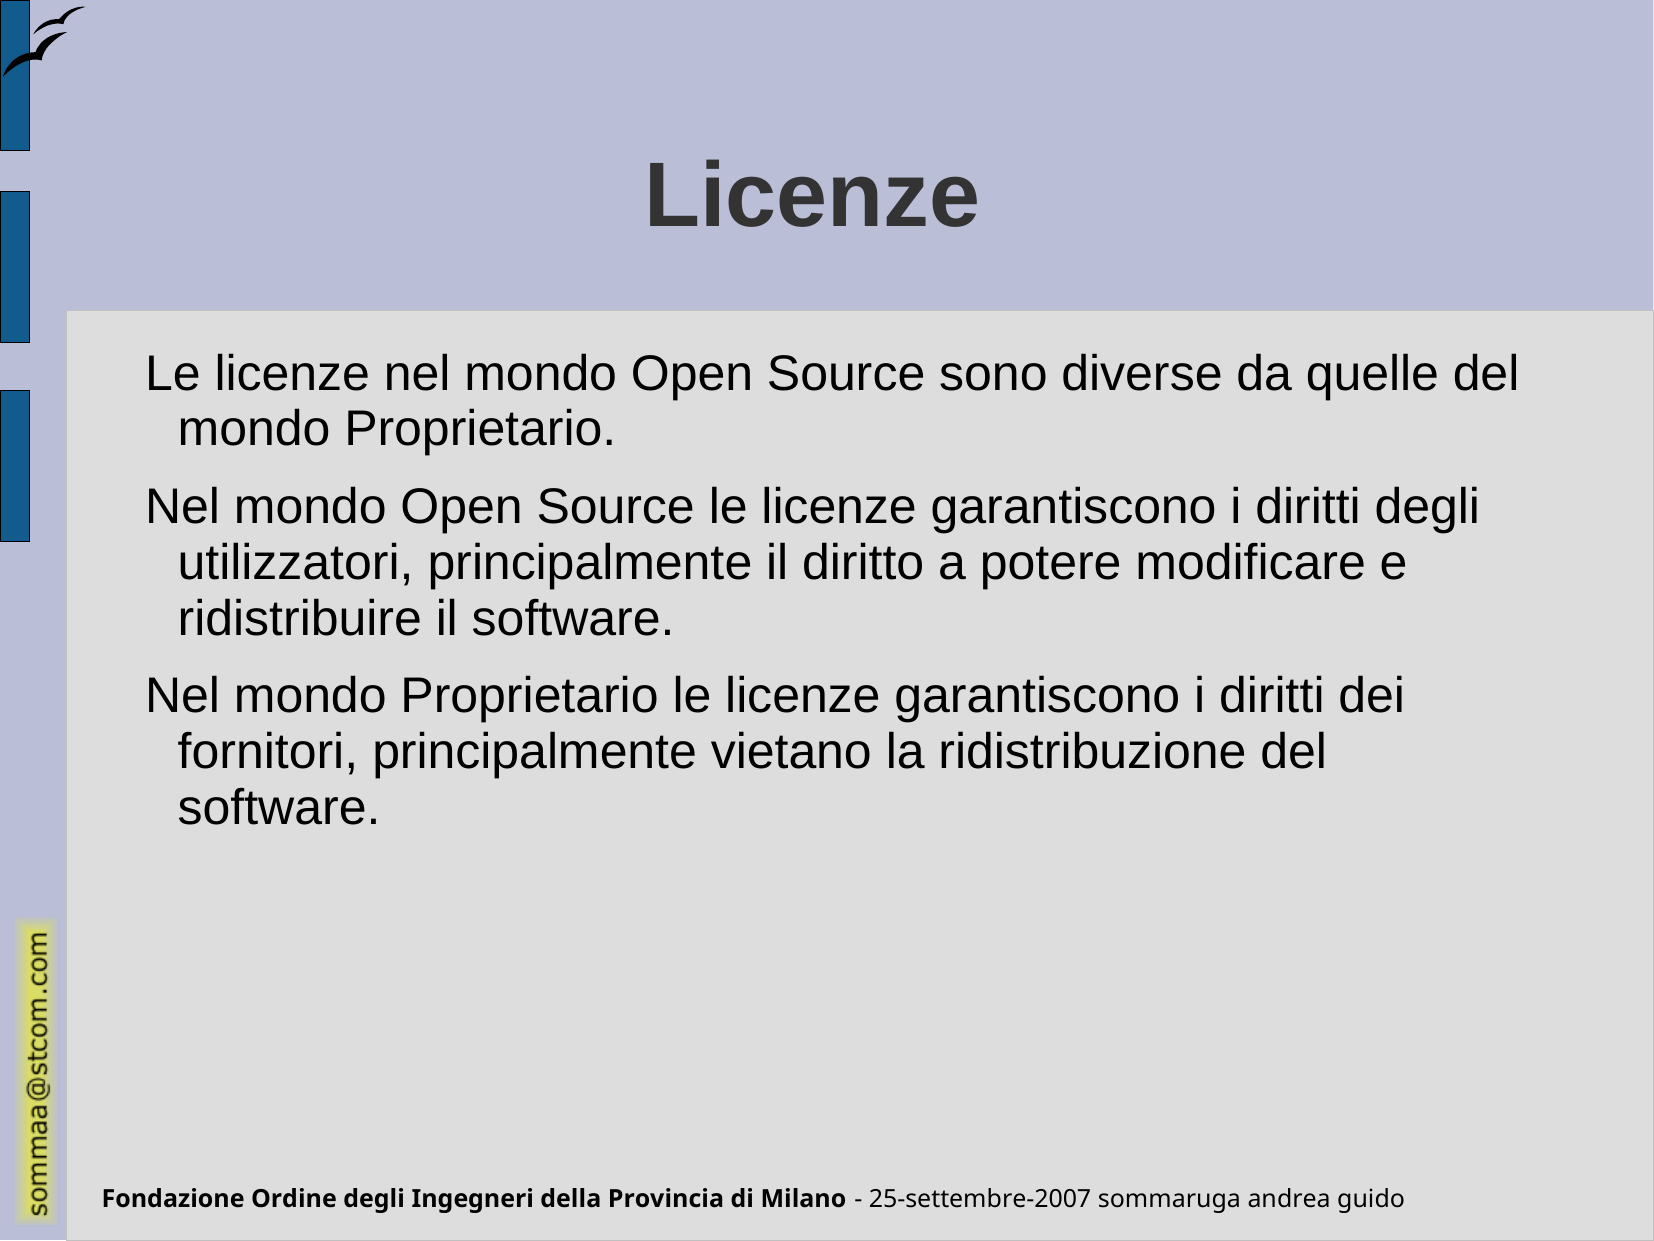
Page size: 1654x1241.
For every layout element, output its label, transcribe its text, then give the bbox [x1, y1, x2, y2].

list Le licenze nel mondo Open Source sono diverse da quelle del mondo Proprietario. Nel mondo Open Source le licenze garantiscono i diritti degli utilizzatori, principalmente il diritto a potere modificare e ridistribuire il software. Nel mondo Proprietario le licenze garantiscono i diritti dei fornitori, principalmente vietano la ridistribuzione del software. [121, 344, 1534, 1127]
picture [12, 915, 60, 1228]
title Licenze [121, 91, 1534, 299]
